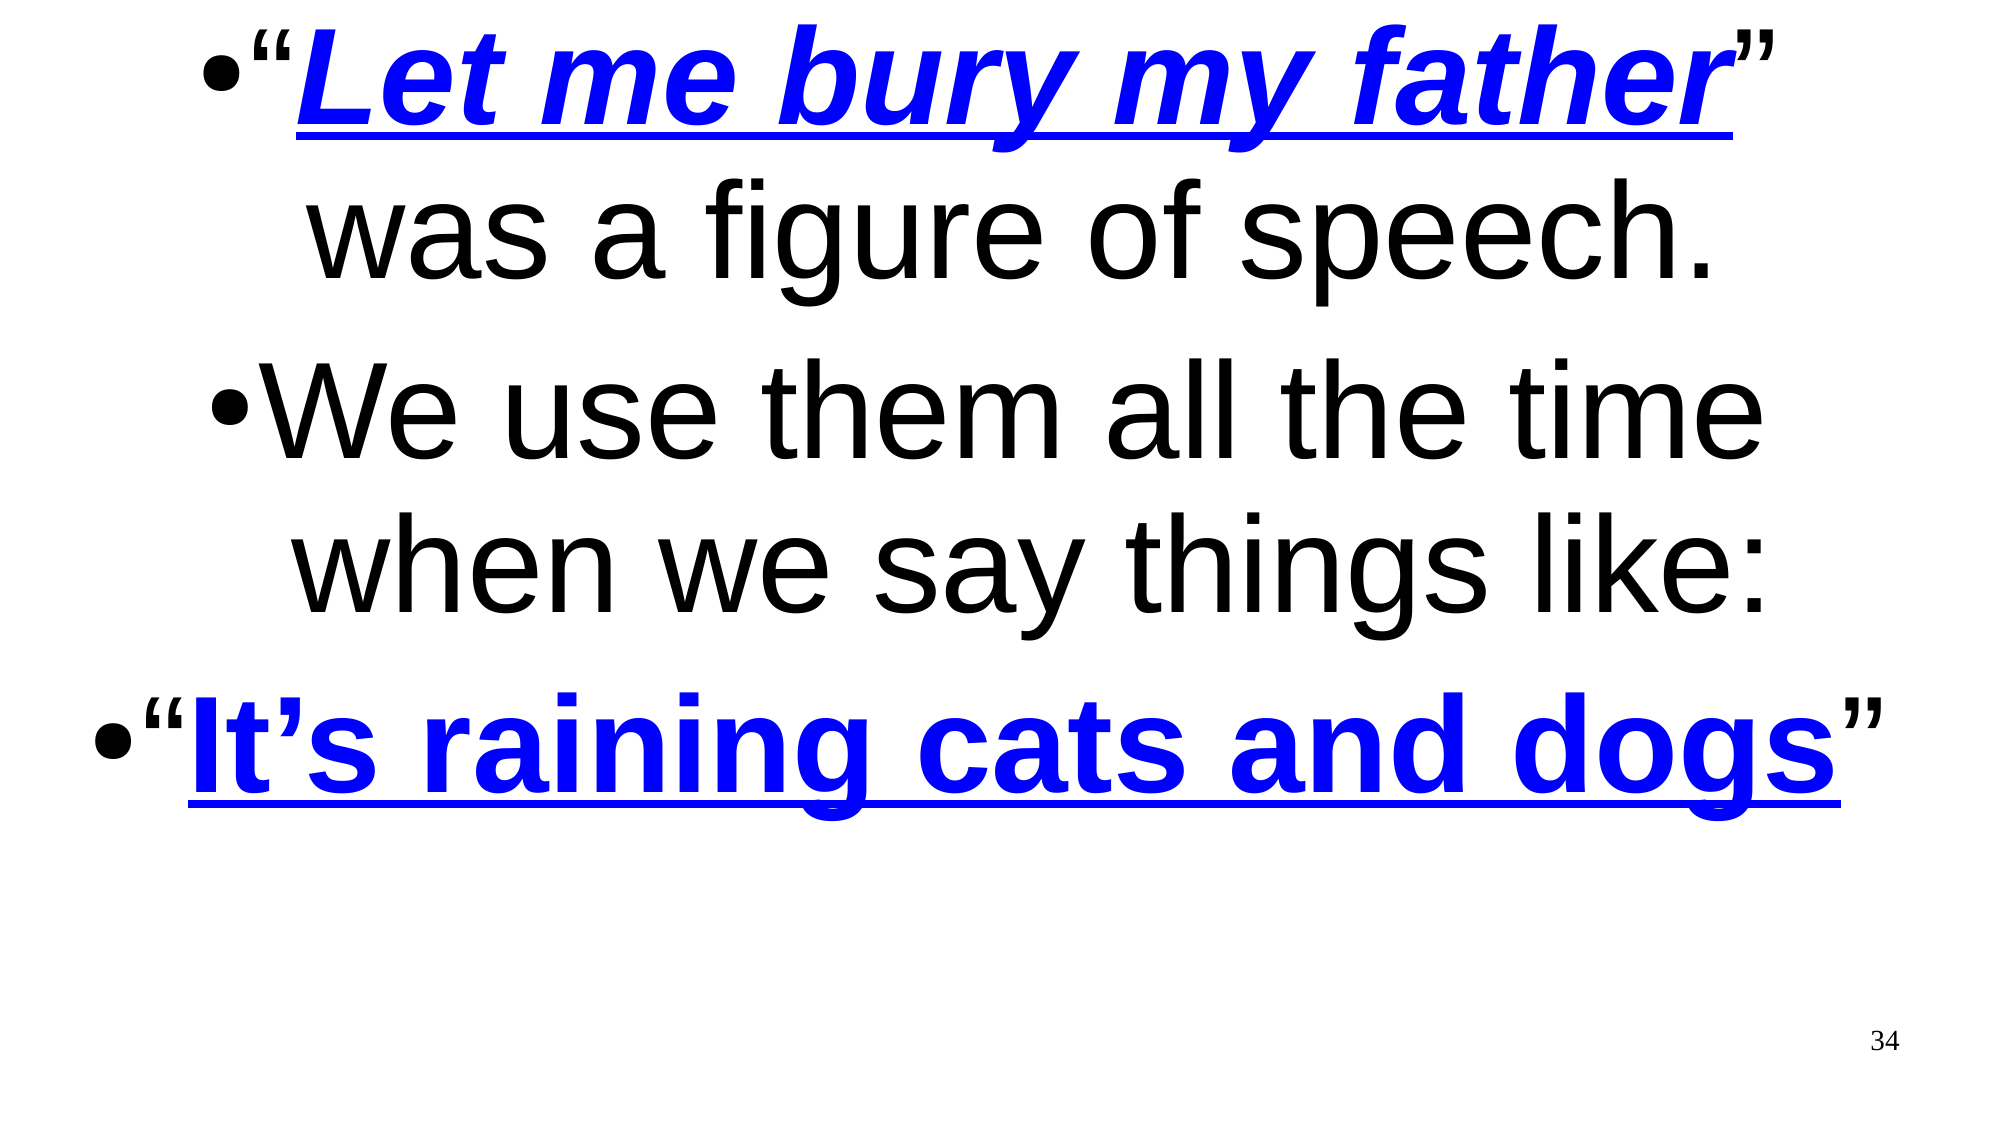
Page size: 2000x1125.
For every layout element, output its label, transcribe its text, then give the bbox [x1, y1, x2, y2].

list “Let me bury my father” was a figure of speech. We use them all the time when we say things like: “It’s raining cats and dogs” [0, 0, 1996, 1123]
